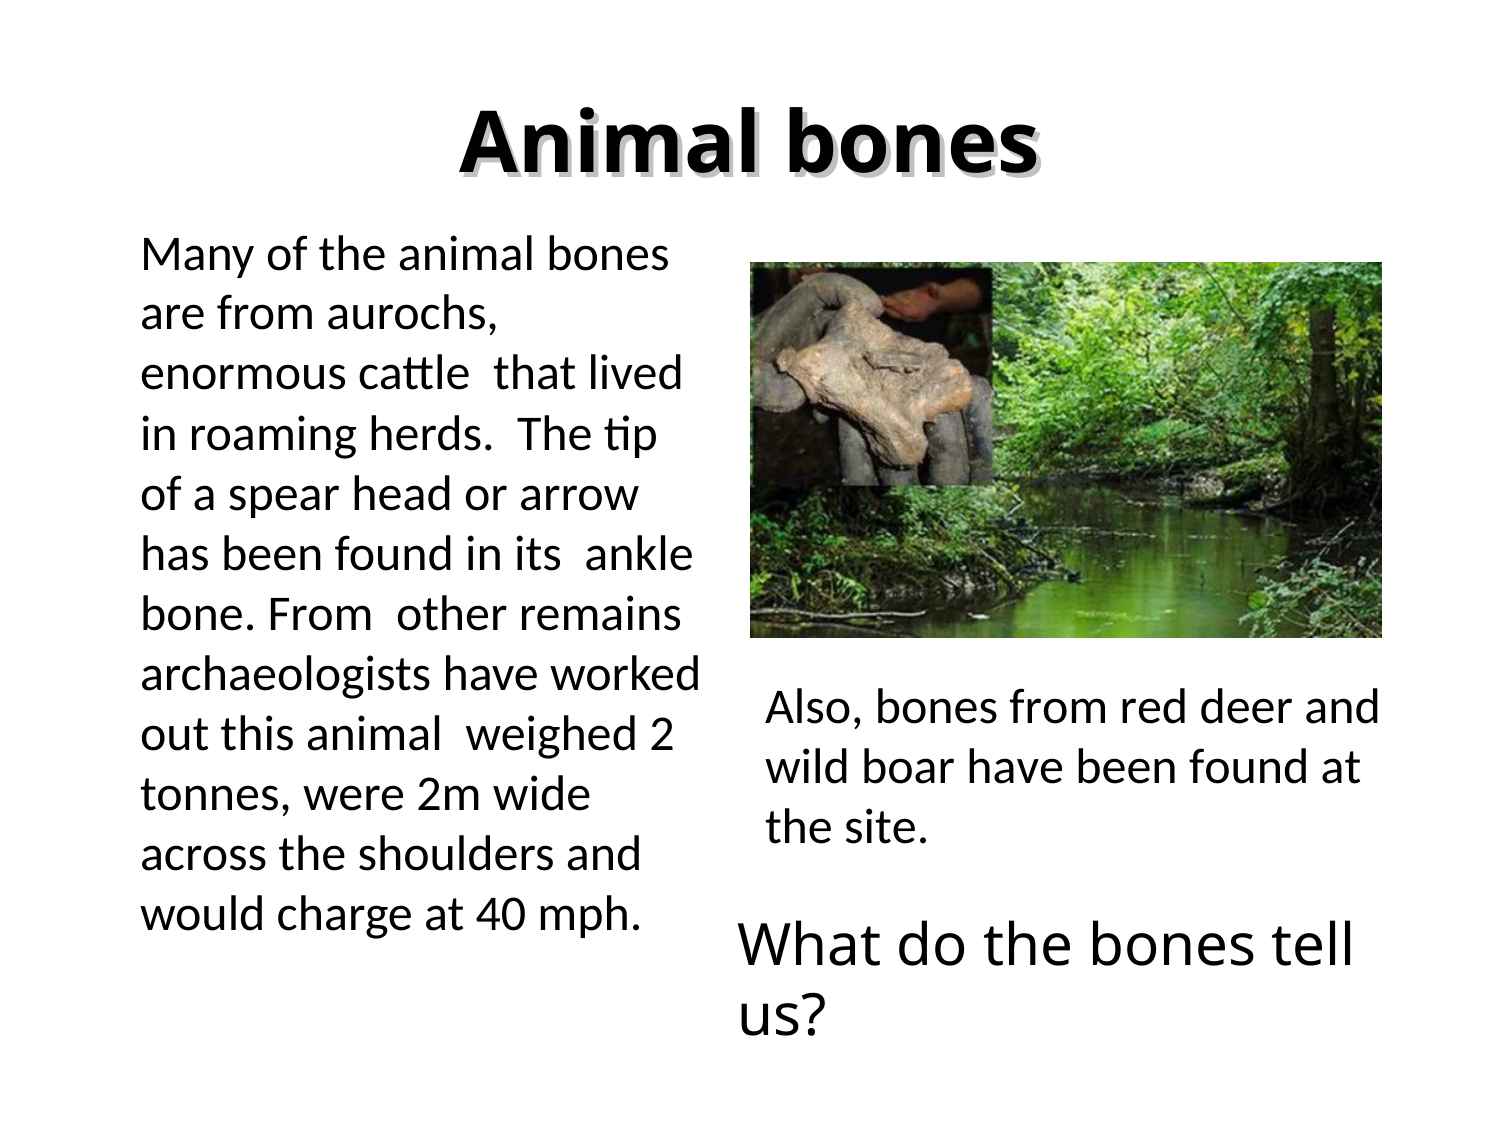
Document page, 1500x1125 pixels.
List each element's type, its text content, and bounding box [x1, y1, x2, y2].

text_box Also, bones from red deer and wild boar have been found at the site. [750, 666, 1400, 861]
text_box Many of the animal bones are from aurochs, enormous cattle that lived in roaming herds. The tip of a spear head or arrow has been found in its ankle bone. From other remains archaeologists have worked out this animal weighed 2 tonnes, were 2m wide across the shoulders and would charge at 40 mph. [125, 212, 723, 955]
title Animal bones [75, 45, 1426, 233]
text_box What do the bones tell us? [722, 900, 1401, 1057]
picture [750, 262, 1382, 638]
